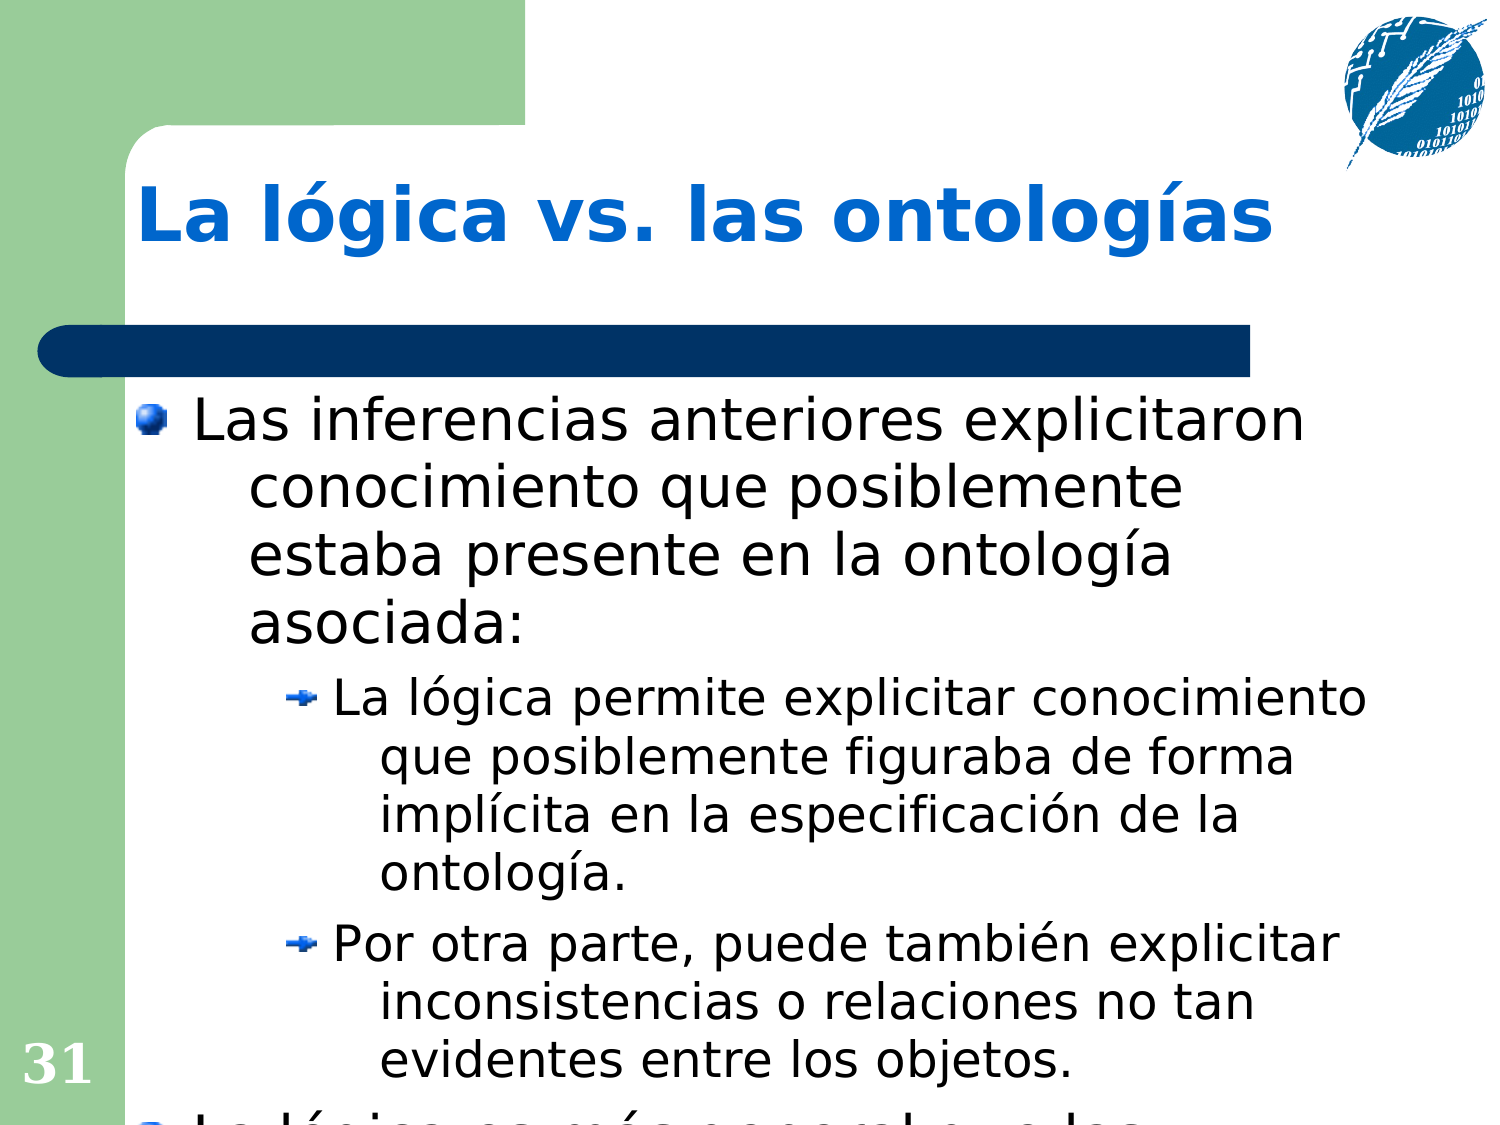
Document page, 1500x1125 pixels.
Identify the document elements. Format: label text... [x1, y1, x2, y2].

list Las inferencias anteriores explicitaron conocimiento que posiblemente estaba presente en la ontología asociada: La lógica permite explicitar conocimiento que posiblemente figuraba de forma implícita en la especificación de la ontología. Por otra parte, puede también explicitar inconsistencias o relaciones no tan evidentes entre los objetos. La lógica es más general que las ontologías. [136, 385, 1399, 1122]
picture [1433, 139, 1440, 147]
picture [1427, 138, 1431, 148]
title La lógica vs. las ontologías [135, 135, 1412, 301]
picture [1341, 15, 1487, 172]
picture [1436, 127, 1450, 136]
picture [1416, 140, 1425, 149]
